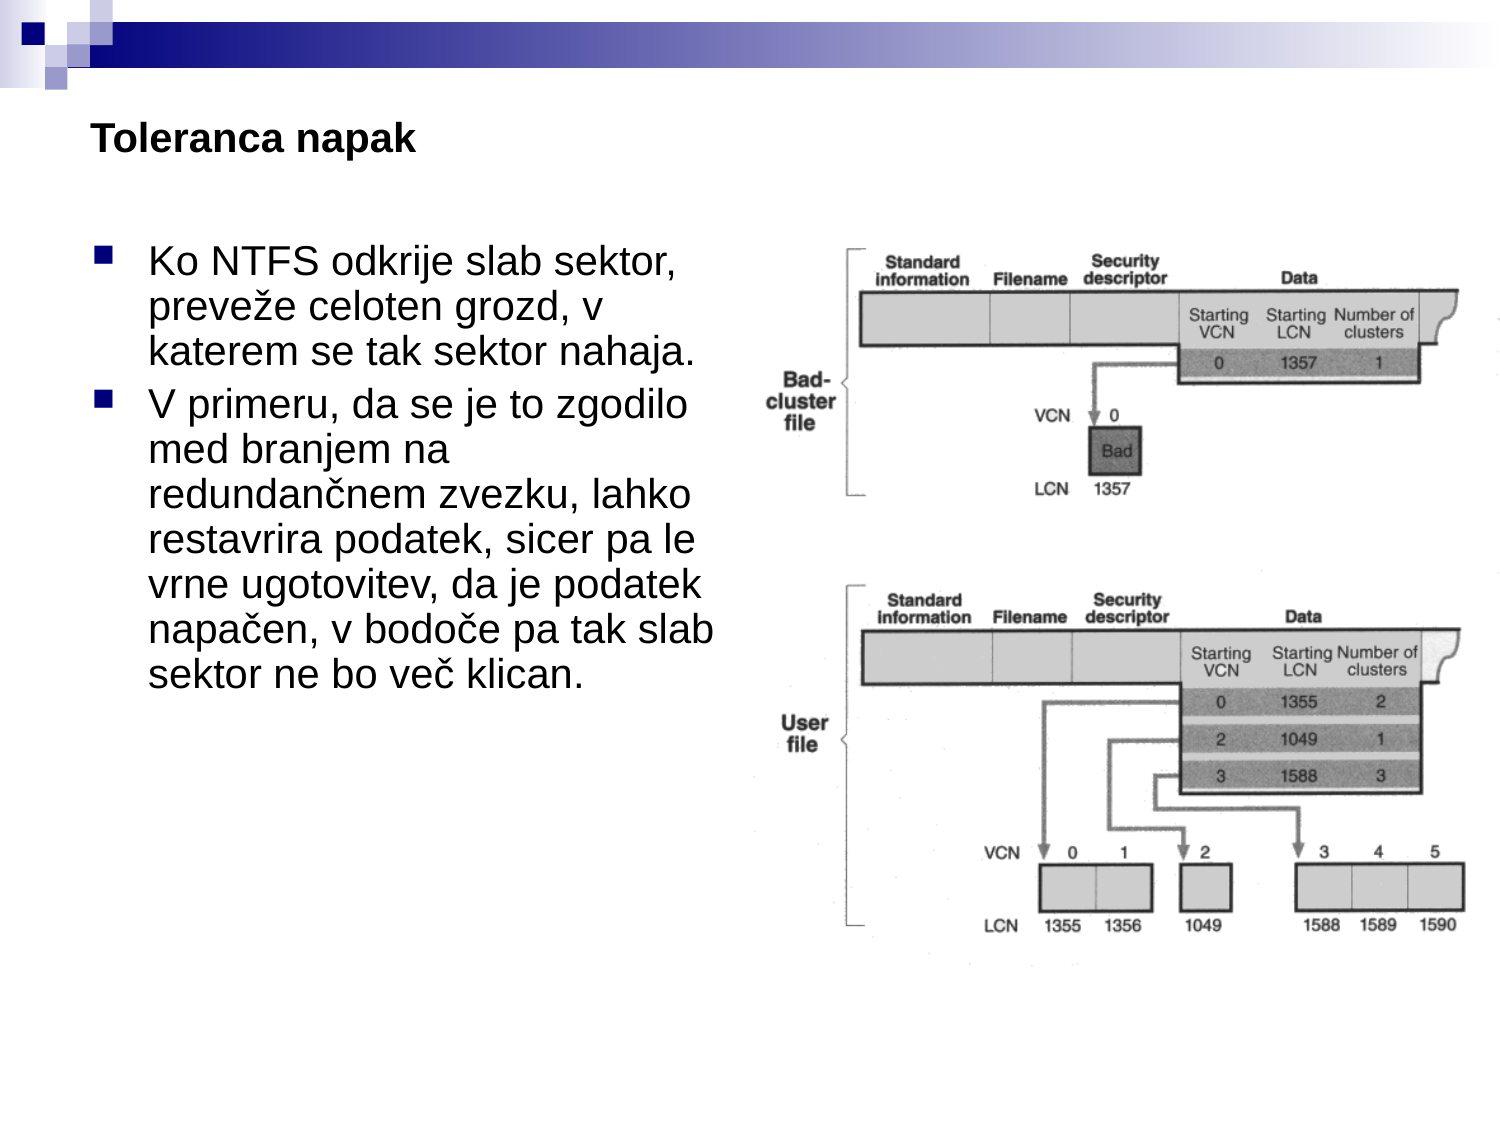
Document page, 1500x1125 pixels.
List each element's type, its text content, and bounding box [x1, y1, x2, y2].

picture [738, 219, 1500, 967]
list Ko NTFS odkrije slab sektor, preveže celoten grozd, v katerem se tak sektor nahaja. V primeru, da se je to zgodilo med branjem na redundančnem zvezku, lahko restavrira podatek, sicer pa le vrne ugotovitev, da je podatek napačen, v bodoče pa tak slab sektor ne bo več klican. [76, 231, 738, 870]
title Toleranca napak [75, 75, 1425, 197]
